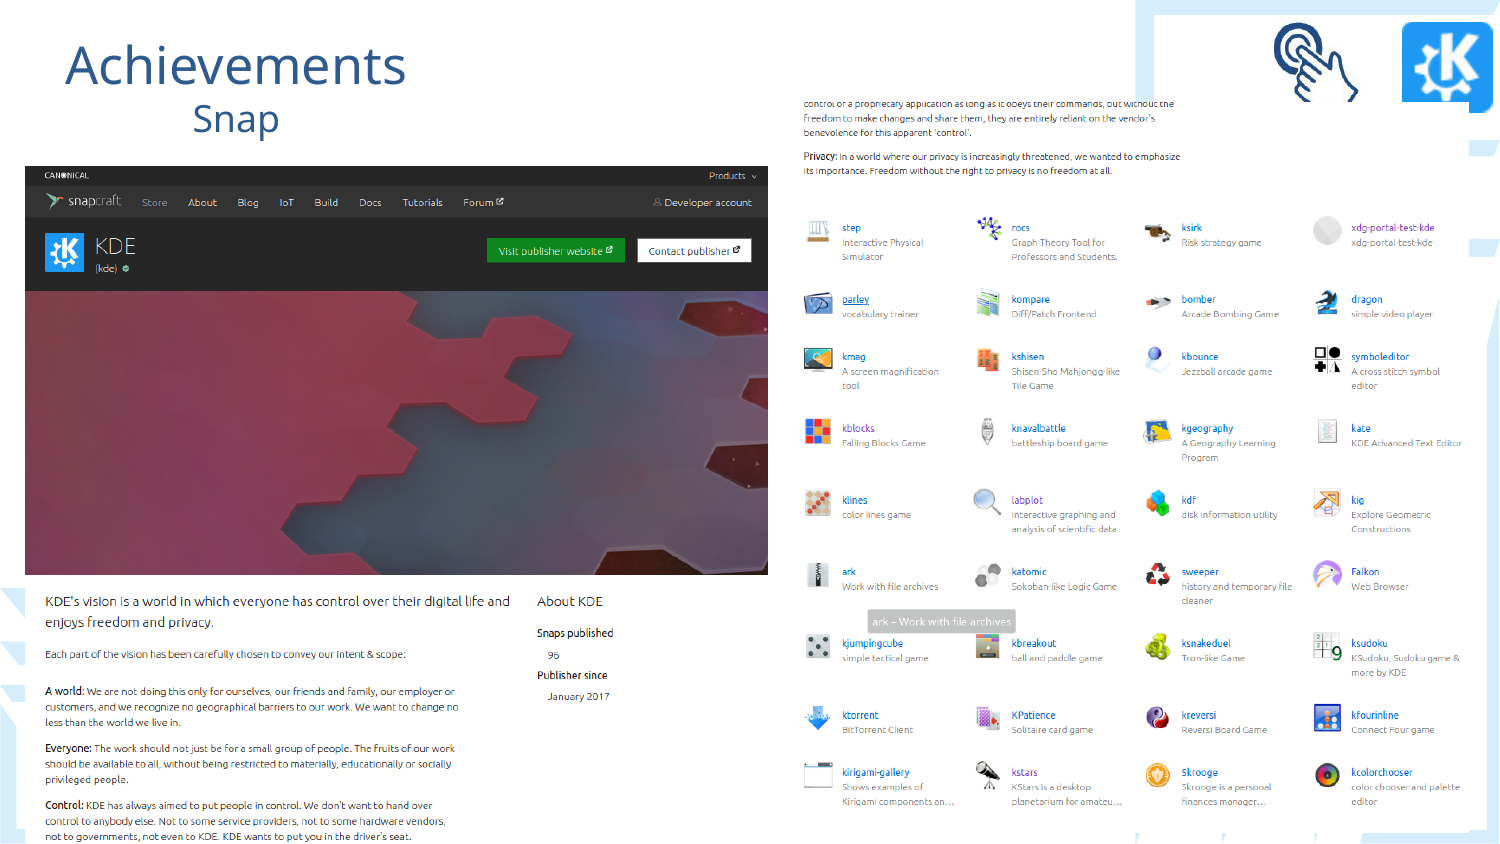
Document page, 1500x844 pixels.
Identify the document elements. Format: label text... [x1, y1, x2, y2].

picture [785, 19, 1493, 833]
title Achievements Snap [17, 6, 456, 167]
picture [25, 166, 768, 844]
